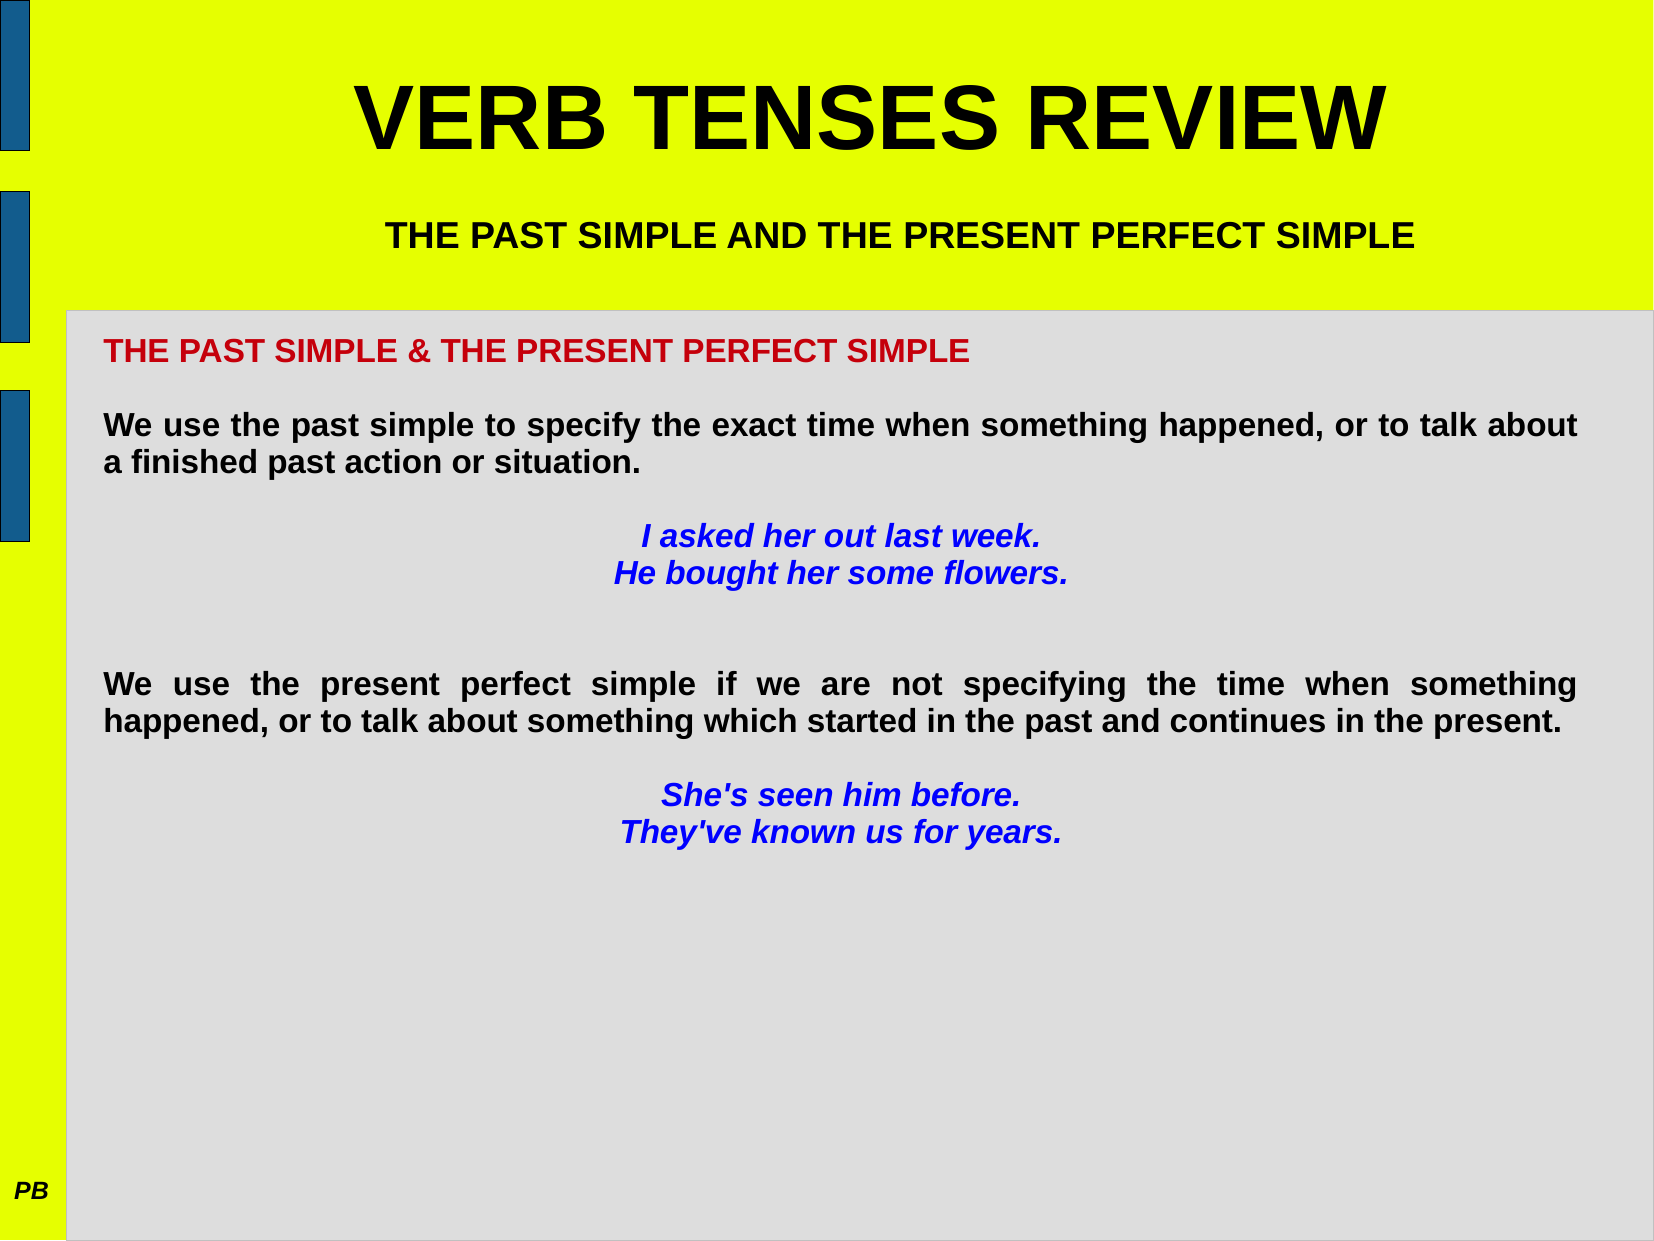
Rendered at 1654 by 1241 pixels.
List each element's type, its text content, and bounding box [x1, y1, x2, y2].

text_box THE PAST SIMPLE & THE PRESENT PERFECT SIMPLE We use the past simple to specify the exact time when something happened, or to talk about a finished past action or situation. I asked her out last week. He bought her some flowers. We use the present perfect simple if we are not specifying the time when something happened, or to talk about something which started in the past and continues in the present. She's seen him before. They've known us for years. [88, 324, 1595, 874]
text_box THE PAST SIMPLE AND THE PRESENT PERFECT SIMPLE [324, 206, 1477, 265]
text_box PB [0, 1169, 64, 1241]
text_box VERB TENSES REVIEW [177, 59, 1565, 177]
